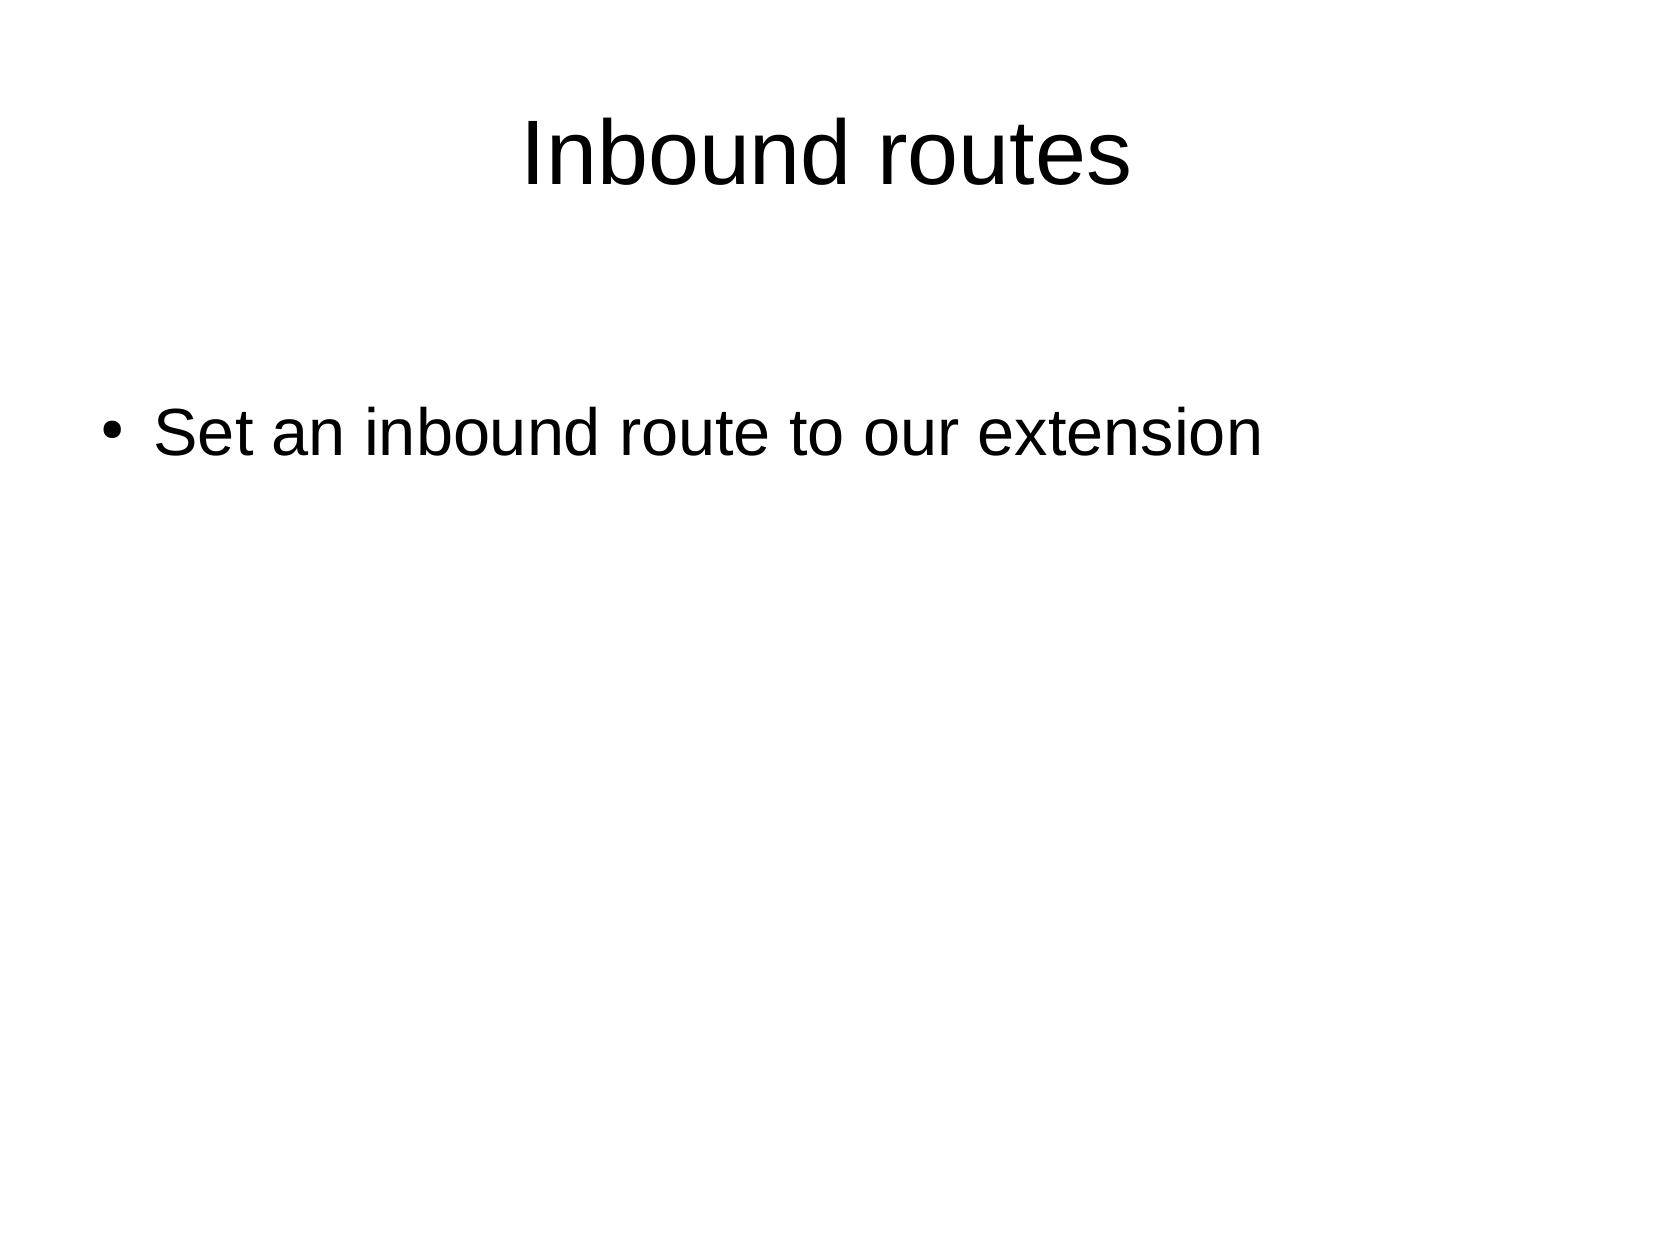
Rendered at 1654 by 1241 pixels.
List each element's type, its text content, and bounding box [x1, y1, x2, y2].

list Set an inbound route to our extension [82, 290, 1538, 1010]
title Inbound routes [82, 49, 1571, 257]
